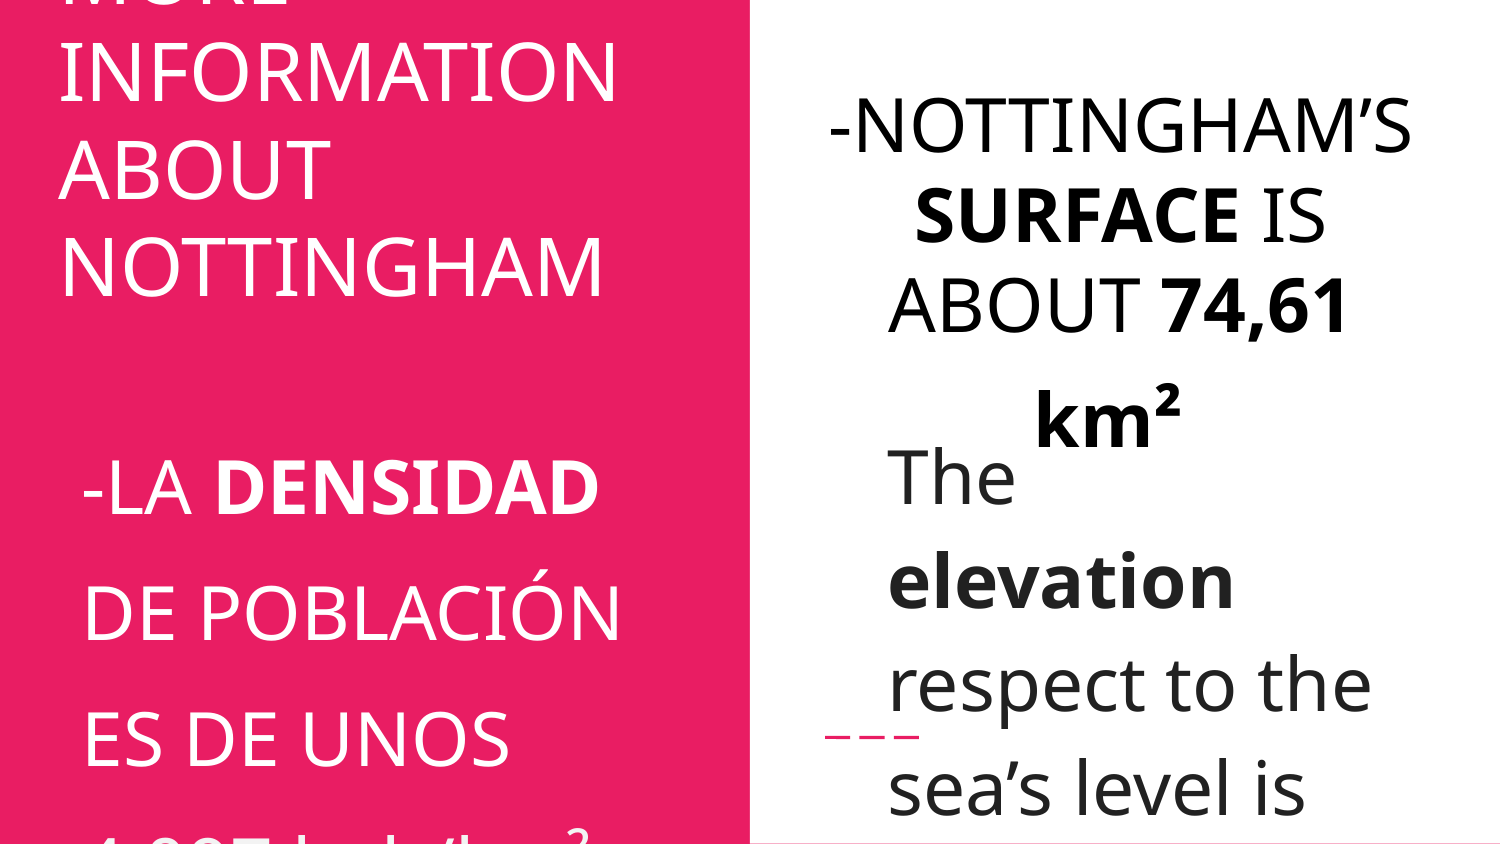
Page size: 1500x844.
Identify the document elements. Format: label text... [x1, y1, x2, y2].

list -NOTTINGHAM’S SURFACE IS ABOUT 74,61 km² [806, 34, 1436, 510]
subtitle -LA DENSIDAD DE POBLACIÓN ES DE UNOS 4,097 hab/km² [43, 388, 708, 610]
text_box The elevation respect to the sea’s level is 61 meters [872, 401, 1398, 700]
title MORE INFORMATION ABOUT NOTTINGHAM [43, 34, 708, 328]
